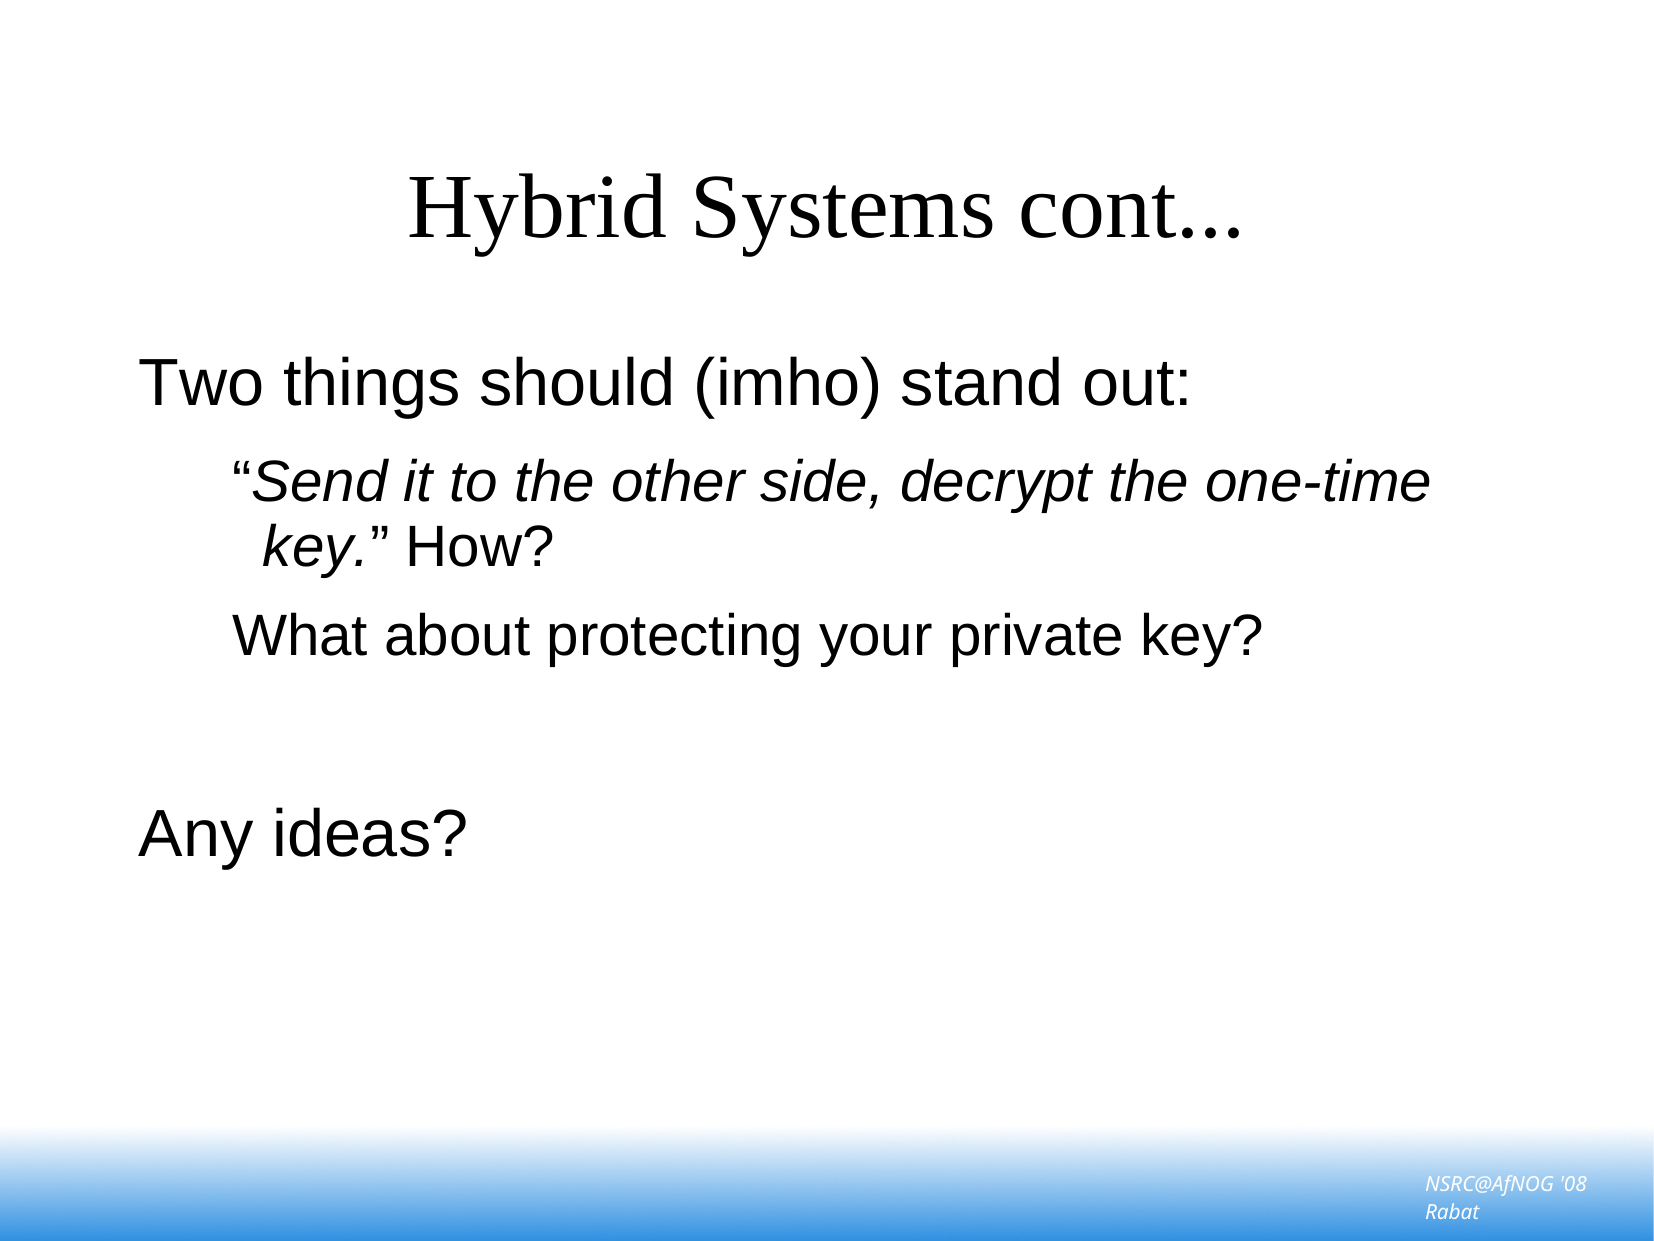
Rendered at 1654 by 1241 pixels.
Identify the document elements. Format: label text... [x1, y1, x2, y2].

picture [0, 1124, 1654, 1241]
title Hybrid Systems cont... [121, 102, 1534, 310]
list Two things should (imho) stand out: “Send it to the other side, decrypt the one-time key.” How? What about protecting your private key? Any ideas? [121, 344, 1576, 1127]
